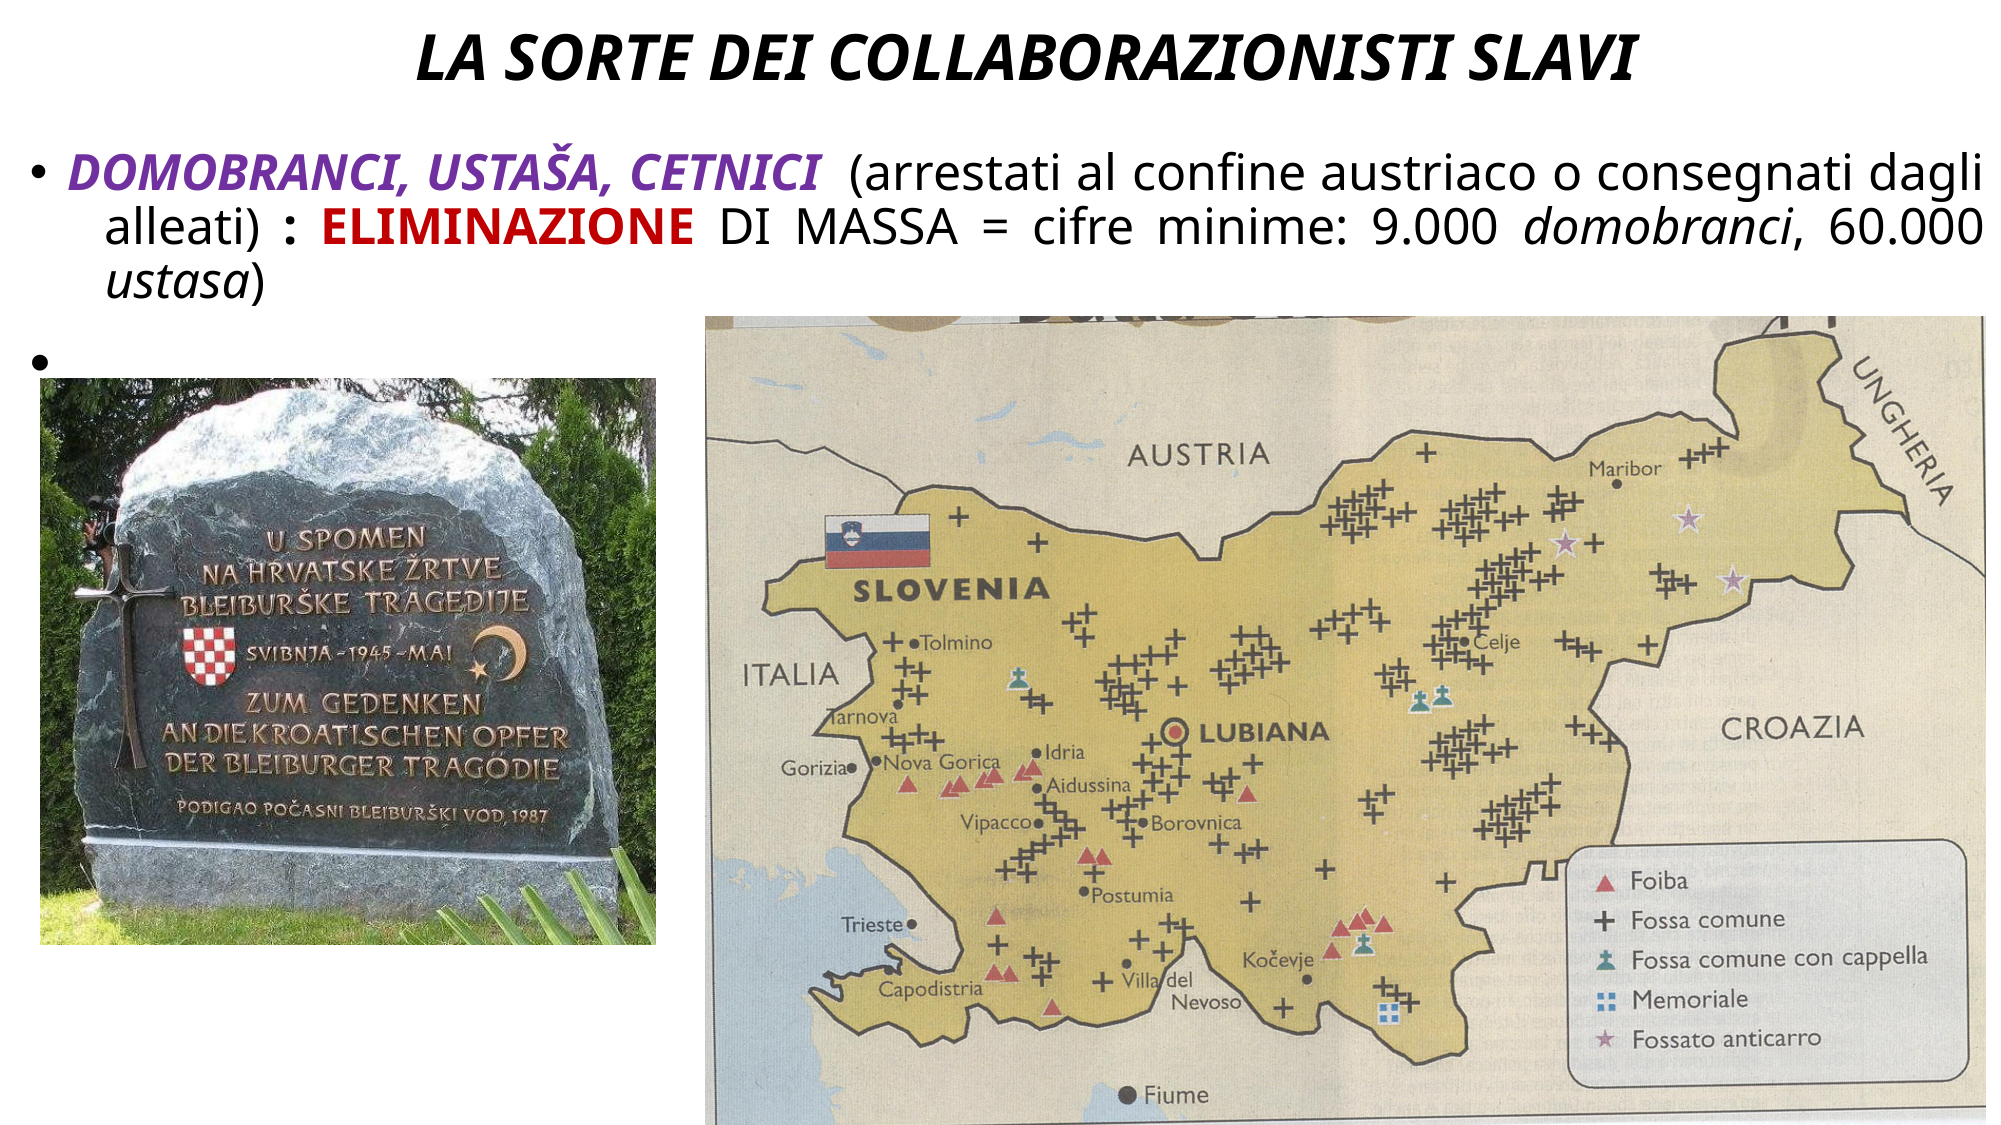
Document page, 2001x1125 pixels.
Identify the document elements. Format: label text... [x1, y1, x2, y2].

title LA SORTE DEI COLLABORAZIONISTI SLAVI [52, 17, 2000, 102]
picture [705, 317, 1986, 1125]
list DOMOBRANCI, USTAŠA, CETNICI (arrestati al confine austriaco o consegnati dagli alleati) : ELIMINAZIONE DI MASSA = cifre minime: 9.000 domobranci, 60.000 ustasa) [14, 139, 2000, 1039]
picture [40, 378, 656, 945]
